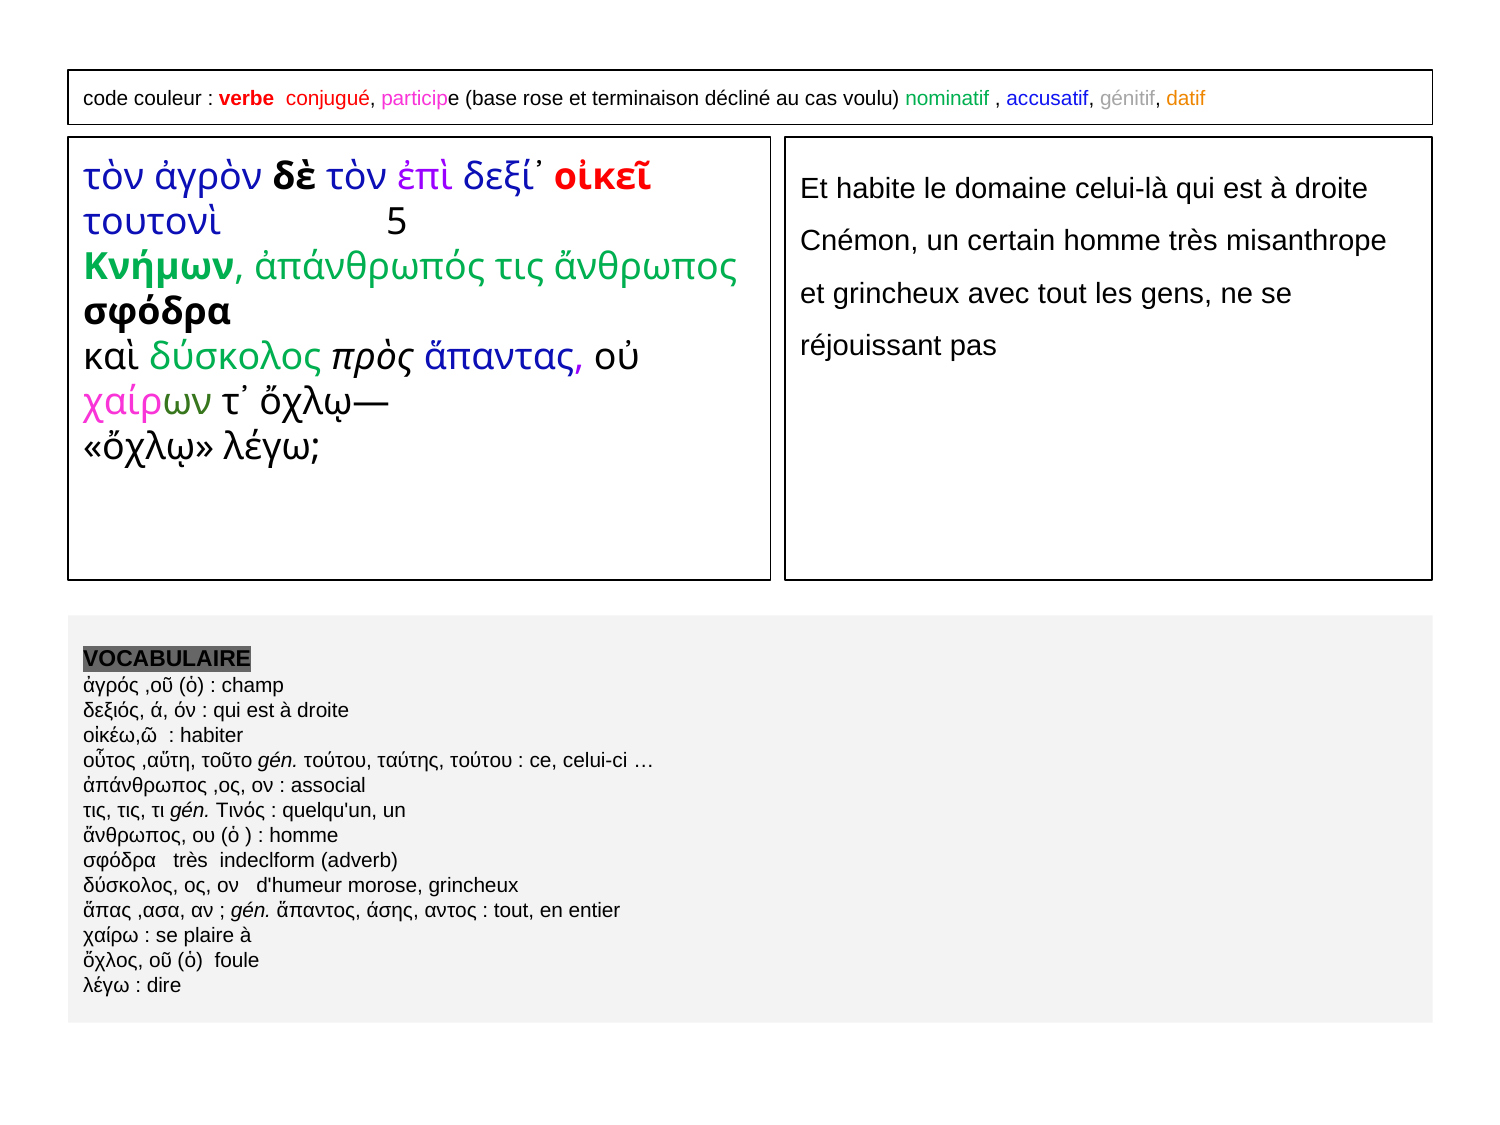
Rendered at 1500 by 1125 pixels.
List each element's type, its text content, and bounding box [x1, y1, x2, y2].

text_box Et habite le domaine celui-là qui est à droite Cnémon, un certain homme très misanthrope et grincheux avec tout les gens, ne se réjouissant pas [785, 136, 1432, 581]
text_box VOCABULAIRE ἀγρός ,οῦ (ὁ) : champ δεξιός, ά, όν : qui est à droite οἰκέω,ῶ : habiter οὗτος ,αὕτη, τοῦτο gén. τούτου, ταύτης, τούτου : ce, celui-ci … ἀπάνθρωπος ,ος, ον : associal τις, τις, τι gén. Τινός : quelqu'un, un ἄνθρωπος, ου (ὁ ) : homme σφόδρα très indeclform (adverb) δύσκολος, ος, ον d'humeur morose, grincheux ἅπας ,ασα, αν ; gén. ἅπαντος, άσης, αντος : tout, en entier χαίρω : se plaire à ὄχλος, οῦ (ὁ) foule λέγω : dire [68, 615, 1433, 1023]
text_box code couleur : verbe conjugué, participe (base rose et terminaison décliné au cas voulu) nominatif , accusatif, génitif, datif [68, 70, 1433, 125]
text_box τὸν ἀγρὸν δὲ τὸν ἐπὶ δεξί᾽ οἰκεῖ τουτονὶ 5 Κνήμων, ἀπάνθρωπός τις ἄνθρωπος σφόδρα καὶ δύσκολος πρὸς ἅπαντας, οὐ χαίρων τ᾽ ὄχλῳ— «ὄχλῳ» λέγω; [68, 136, 771, 581]
